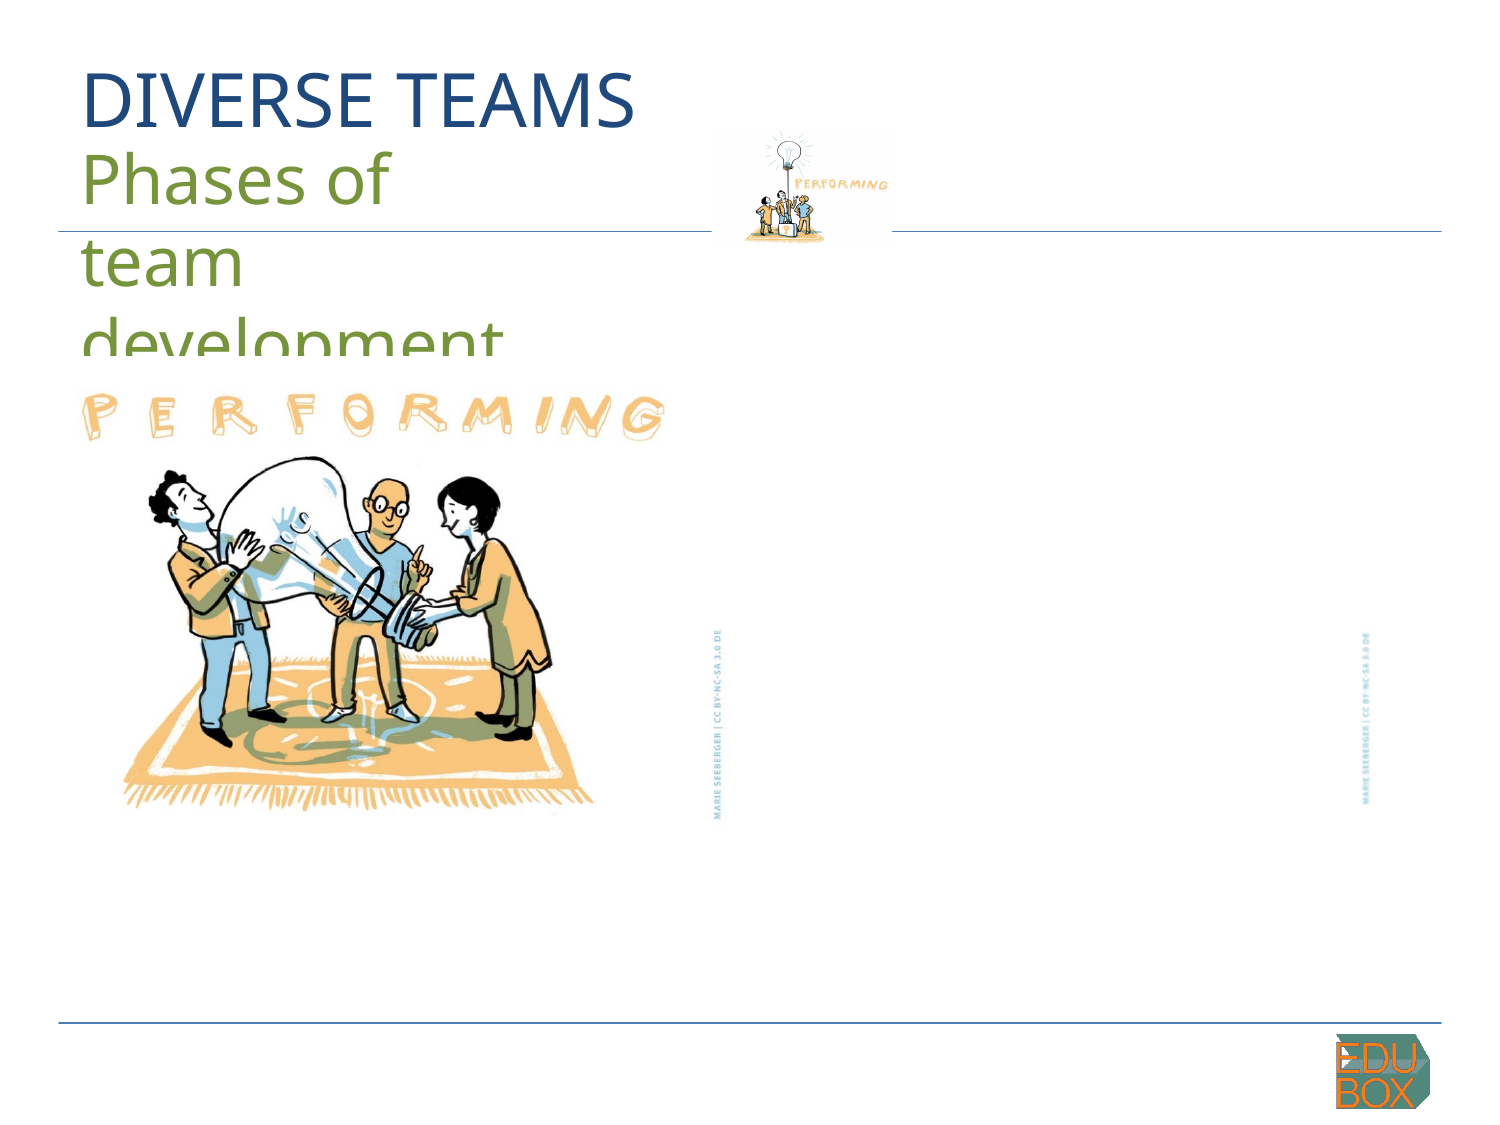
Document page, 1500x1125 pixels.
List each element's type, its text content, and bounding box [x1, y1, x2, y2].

list Phases of team development [64, 127, 742, 247]
title DIVERSE TEAMS [64, 42, 1471, 153]
picture [1328, 1028, 1437, 1114]
list Phases of team development [861, 127, 1040, 247]
picture [64, 267, 1400, 835]
picture [742, 127, 861, 247]
